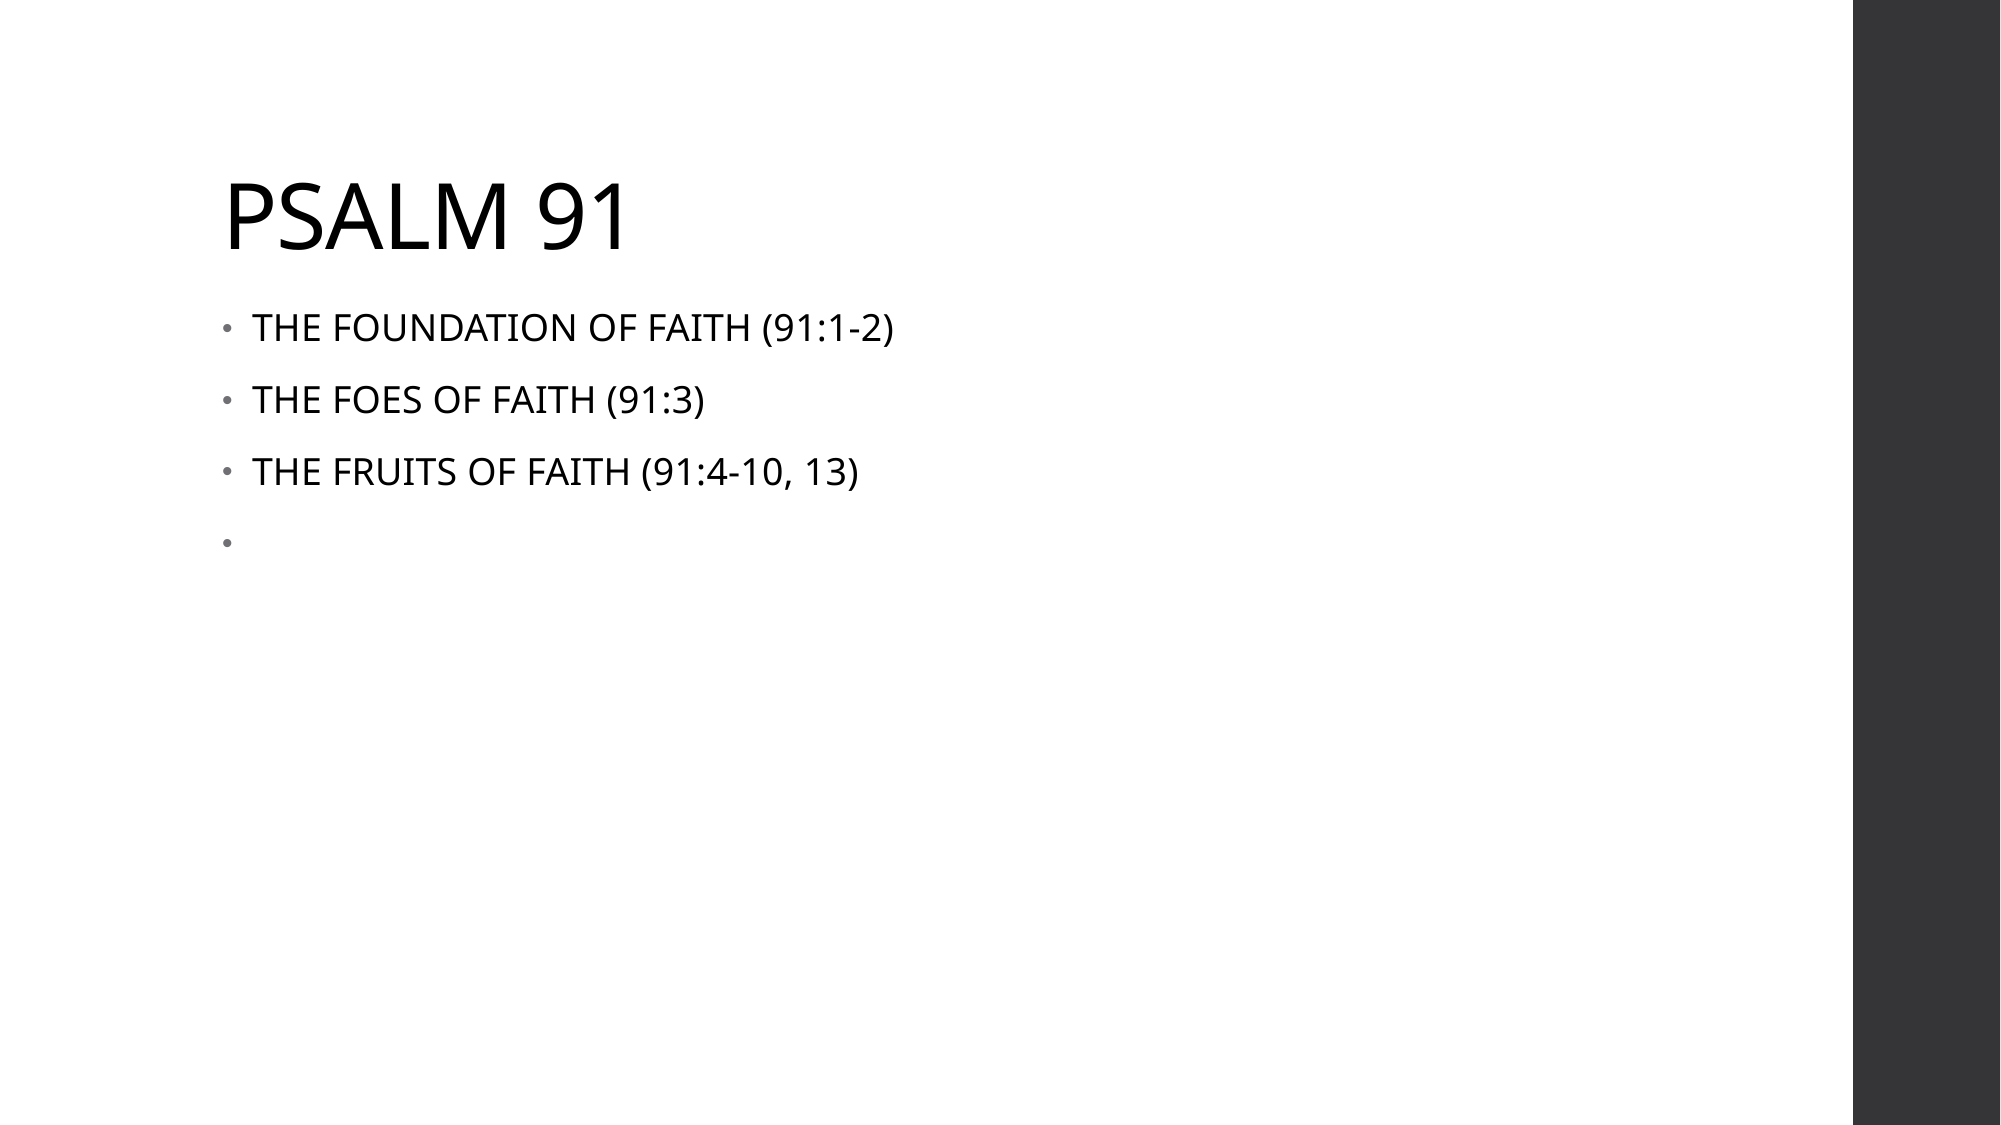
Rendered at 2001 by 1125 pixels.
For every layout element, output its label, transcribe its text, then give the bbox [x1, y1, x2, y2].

list THE FOUNDATION OF FAITH (91:1-2) THE FOES OF FAITH (91:3) THE FRUITS OF FAITH (91:4-10, 13) [206, 299, 1617, 1014]
title PSALM 91 [206, 60, 1797, 278]
